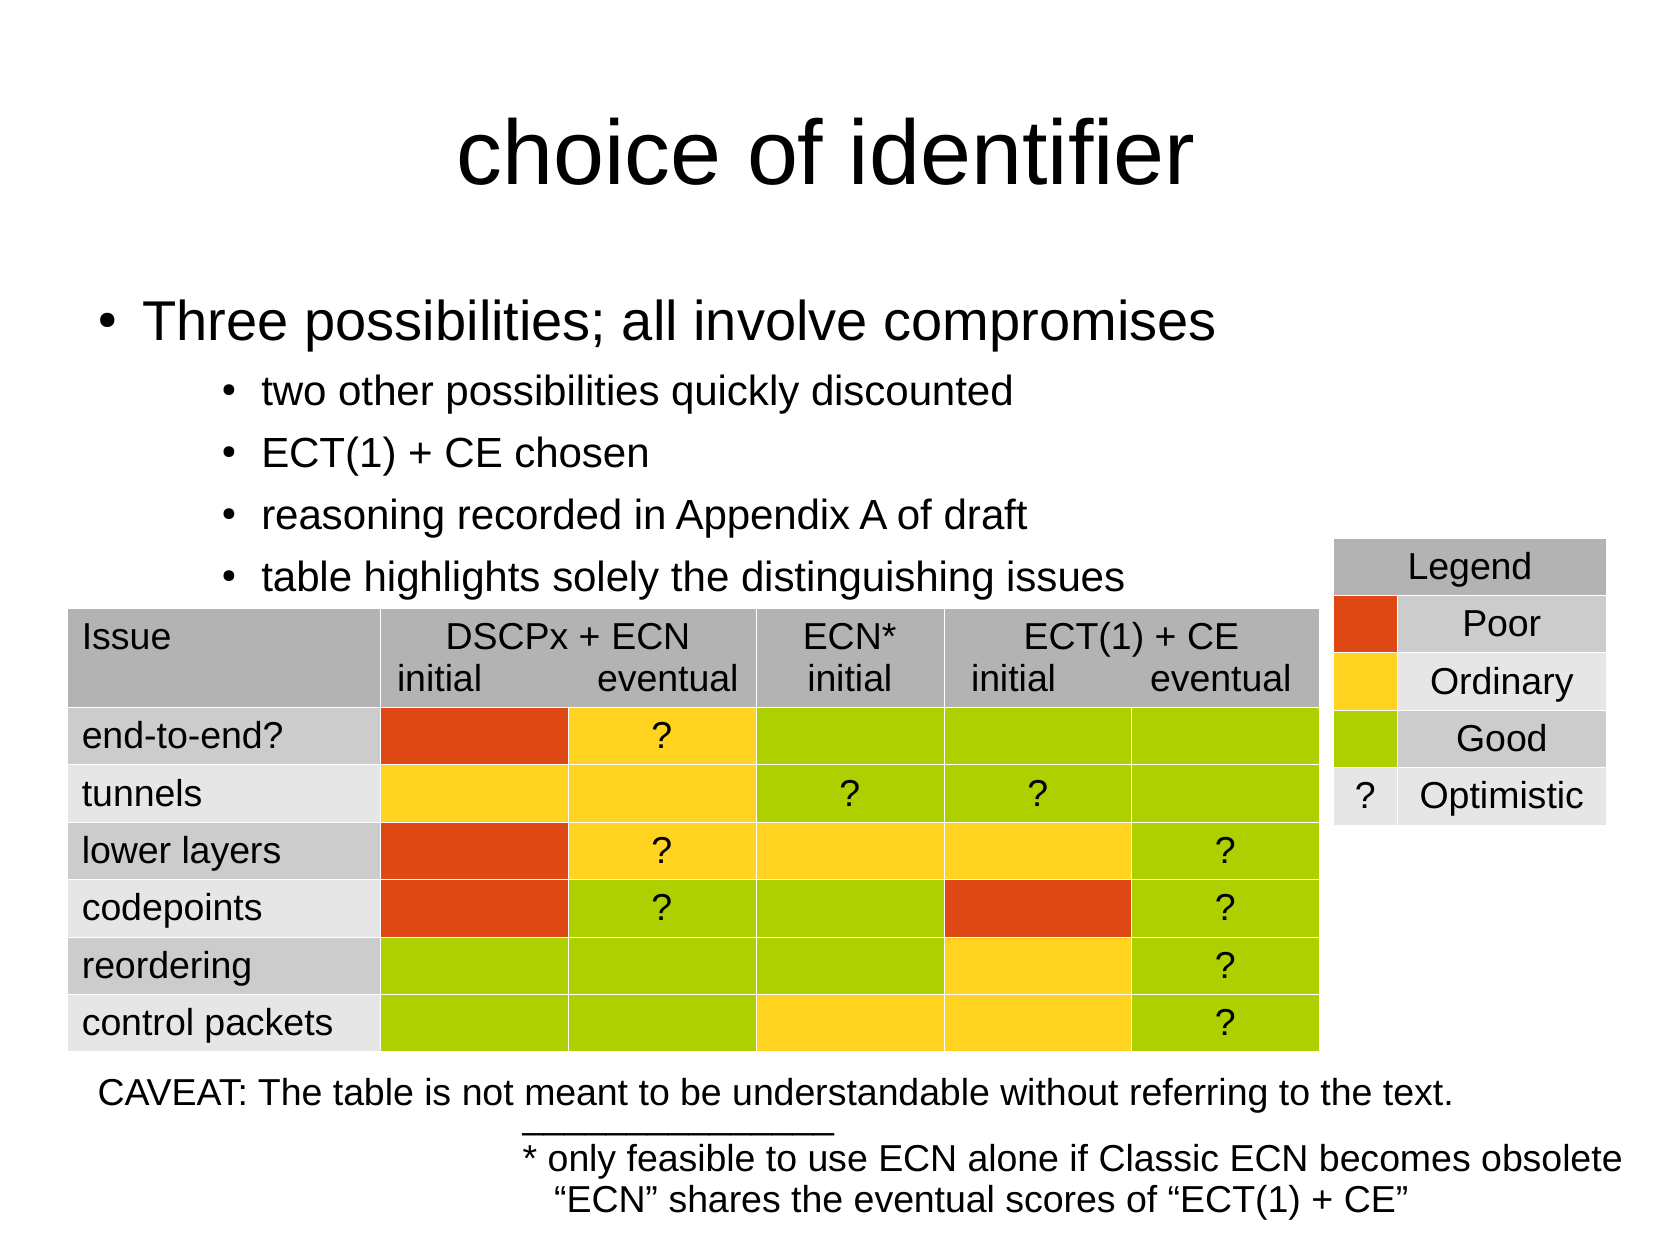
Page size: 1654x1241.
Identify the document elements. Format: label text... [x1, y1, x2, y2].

table_cell Good [1398, 711, 1606, 767]
table_cell [945, 938, 1131, 994]
table_cell [381, 823, 568, 879]
table_cell [945, 880, 1131, 937]
table_cell [1334, 596, 1397, 652]
table_cell [1132, 708, 1319, 764]
table_header ECN* initial [757, 609, 944, 707]
table_cell [757, 708, 944, 764]
table_cell [945, 823, 1131, 879]
list Three possibilities; all involve compromises two other possibilities quickly discounted ECT(1) + CE chosen reasoning recorded in Appendix A of draft table highlights solely the distinguishing issues [82, 290, 1571, 603]
table_cell [569, 938, 756, 994]
table_cell ? [569, 880, 756, 937]
table_cell ? [1132, 823, 1319, 879]
table_cell ? [945, 765, 1131, 822]
table_cell ? [1334, 768, 1397, 825]
table_cell ? [1132, 880, 1319, 937]
table_cell [1334, 653, 1397, 710]
table_cell reordering [68, 938, 380, 994]
table_cell [757, 823, 944, 879]
table_cell ? [1132, 995, 1319, 1051]
table_cell [1334, 711, 1397, 767]
table_cell lower layers [68, 823, 380, 879]
table_cell [945, 995, 1131, 1051]
table_cell [381, 995, 568, 1051]
table_cell Optimistic [1398, 768, 1606, 825]
table_cell ? [569, 708, 756, 764]
table_cell [381, 765, 568, 822]
table_cell Poor [1398, 596, 1606, 652]
table_cell [757, 938, 944, 994]
table_header Issue [68, 609, 380, 707]
table_cell [381, 938, 568, 994]
table_cell end-to-end? [68, 708, 380, 764]
table_cell control packets [68, 995, 380, 1051]
text_box CAVEAT: The table is not meant to be understandable without referring to the text. [82, 1063, 1583, 1233]
table_cell Ordinary [1398, 653, 1606, 710]
table_cell tunnels [68, 765, 380, 822]
table_cell ? [1132, 938, 1319, 994]
table_cell [381, 708, 568, 764]
table_cell [1132, 765, 1319, 822]
table_cell codepoints [68, 880, 380, 937]
table_header Legend [1334, 539, 1606, 595]
table_cell [569, 765, 756, 822]
table_cell [757, 880, 944, 937]
table_cell ? [757, 765, 944, 822]
title choice of identifier [82, 49, 1571, 257]
table_header ECT(1) + CE initial eventual [945, 609, 1319, 707]
table_cell [945, 708, 1131, 764]
table_cell ? [569, 823, 756, 879]
table_cell [757, 995, 944, 1051]
text_box _______________ * only feasible to use ECN alone if Classic ECN becomes obsolete “ECN” shares the eventual scores of “ECT(1) + CE” [1583, 1087, 1638, 1229]
table_cell [381, 880, 568, 937]
table_header DSCPx + ECN initial eventual [381, 609, 756, 707]
table_cell [569, 995, 756, 1051]
